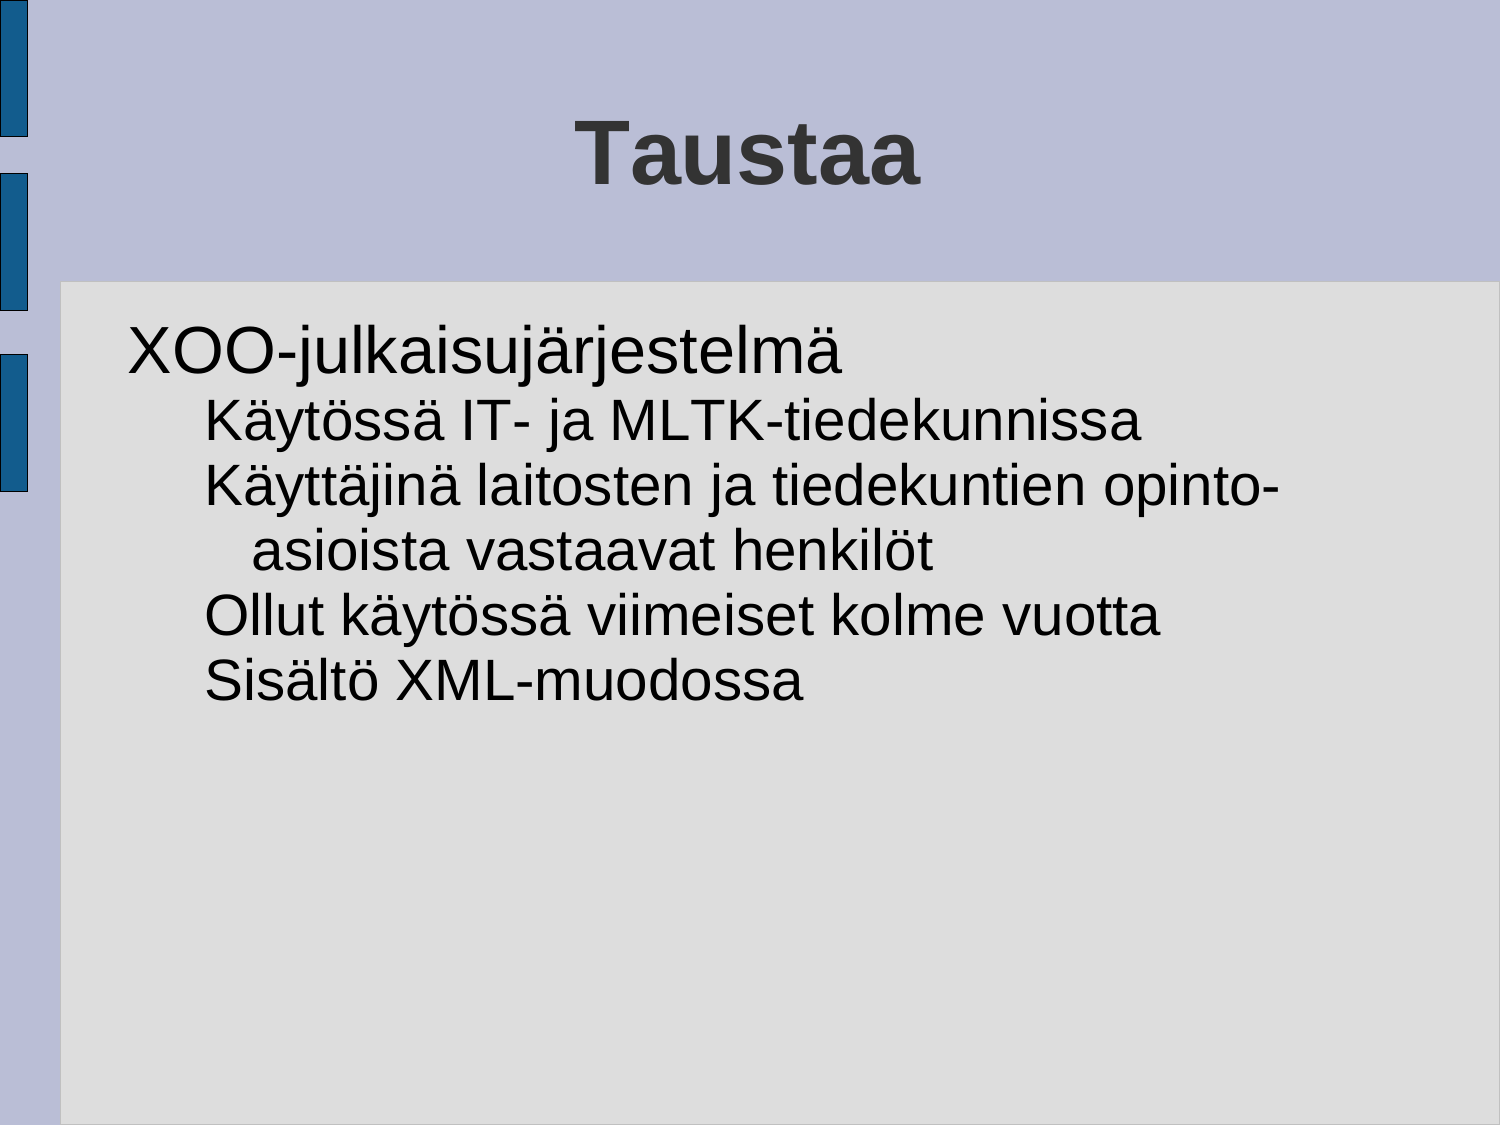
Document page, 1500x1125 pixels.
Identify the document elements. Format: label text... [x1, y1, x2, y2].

list XOO-julkaisujärjestelmä Käytössä IT- ja MLTK-tiedekunnissa Käyttäjinä laitosten ja tiedekuntien opinto-asioista vastaavat henkilöt Ollut käytössä viimeiset kolme vuotta Sisältö XML-muodossa [110, 312, 1392, 1022]
title Taustaa [106, 59, 1388, 247]
